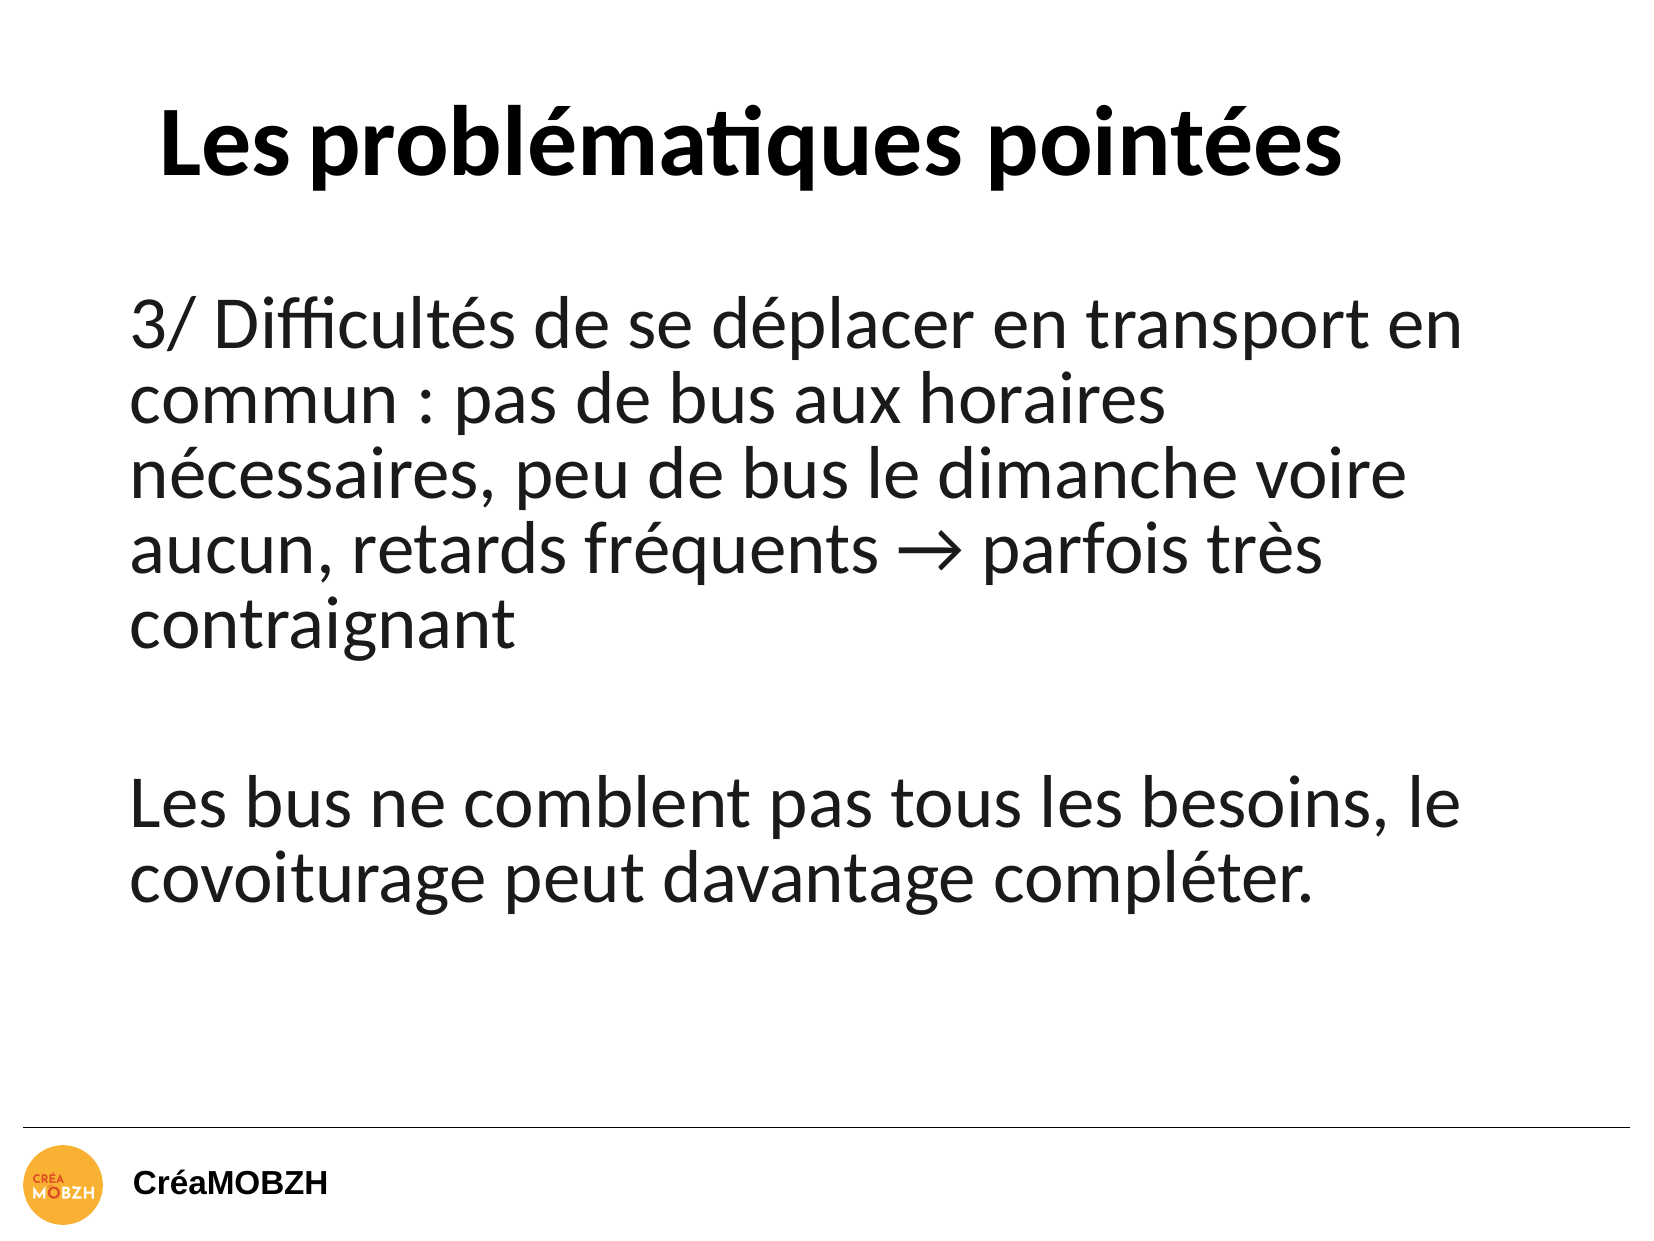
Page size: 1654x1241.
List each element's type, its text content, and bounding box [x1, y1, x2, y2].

text_box CréaMOBZH [118, 1157, 1040, 1241]
title Les problématiques pointées [11, 47, 1347, 255]
picture [23, 1145, 103, 1225]
list 3/ Difficultés de se déplacer en transport en commun : pas de bus aux horaires nécessaires, peu de bus le dimanche voire aucun, retards fréquents → parfois très contraignant Les bus ne comblent pas tous les besoins, le covoiturage peut davantage compléter. [59, 291, 1548, 1111]
